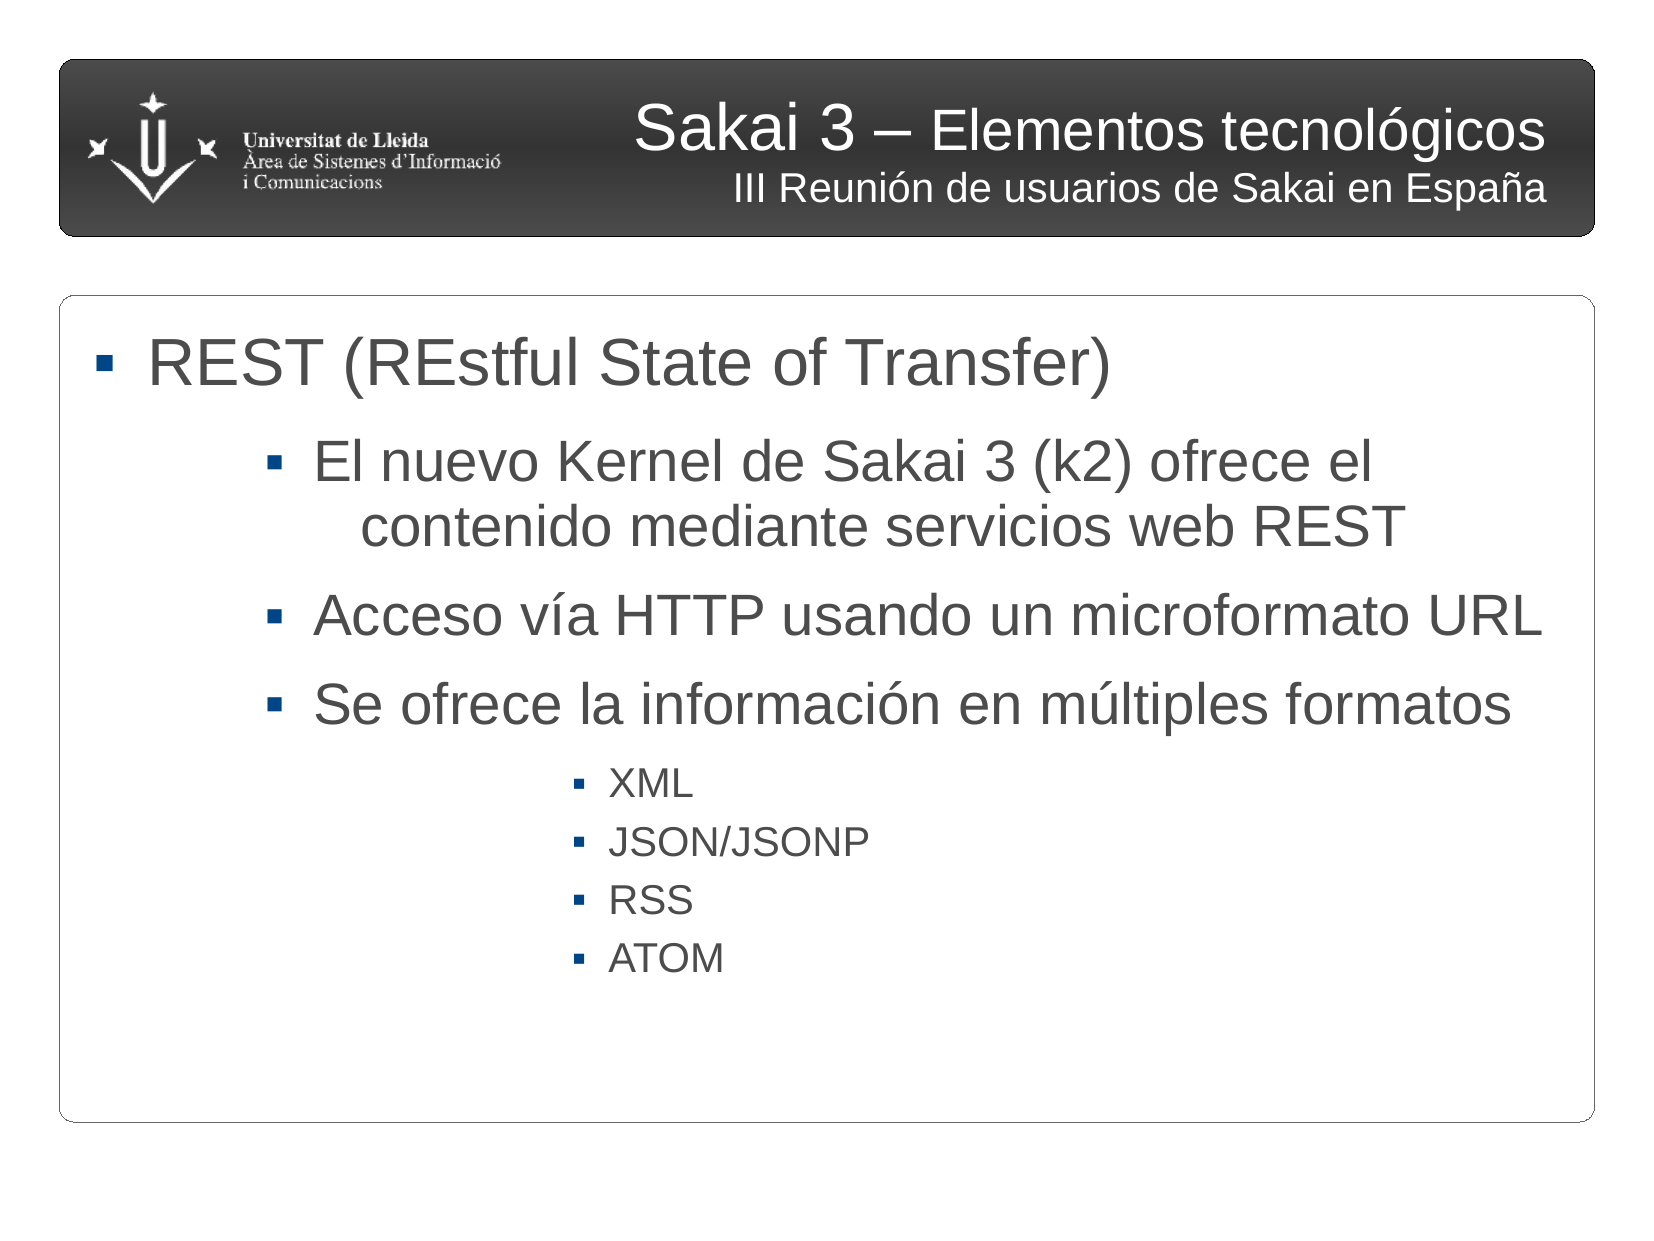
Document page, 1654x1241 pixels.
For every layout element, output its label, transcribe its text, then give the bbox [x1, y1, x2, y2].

list REST (REstful State of Transfer) El nuevo Kernel de Sakai 3 (k2) ofrece el contenido mediante servicios web REST Acceso vía HTTP usando un microformato URL Se ofrece la información en múltiples formatos XML JSON/JSONP RSS ATOM [76, 324, 1565, 1108]
title Sakai 3 – Elementos tecnológicos III Reunión de usuarios de Sakai en España [501, 76, 1548, 225]
picture [64, 75, 530, 225]
